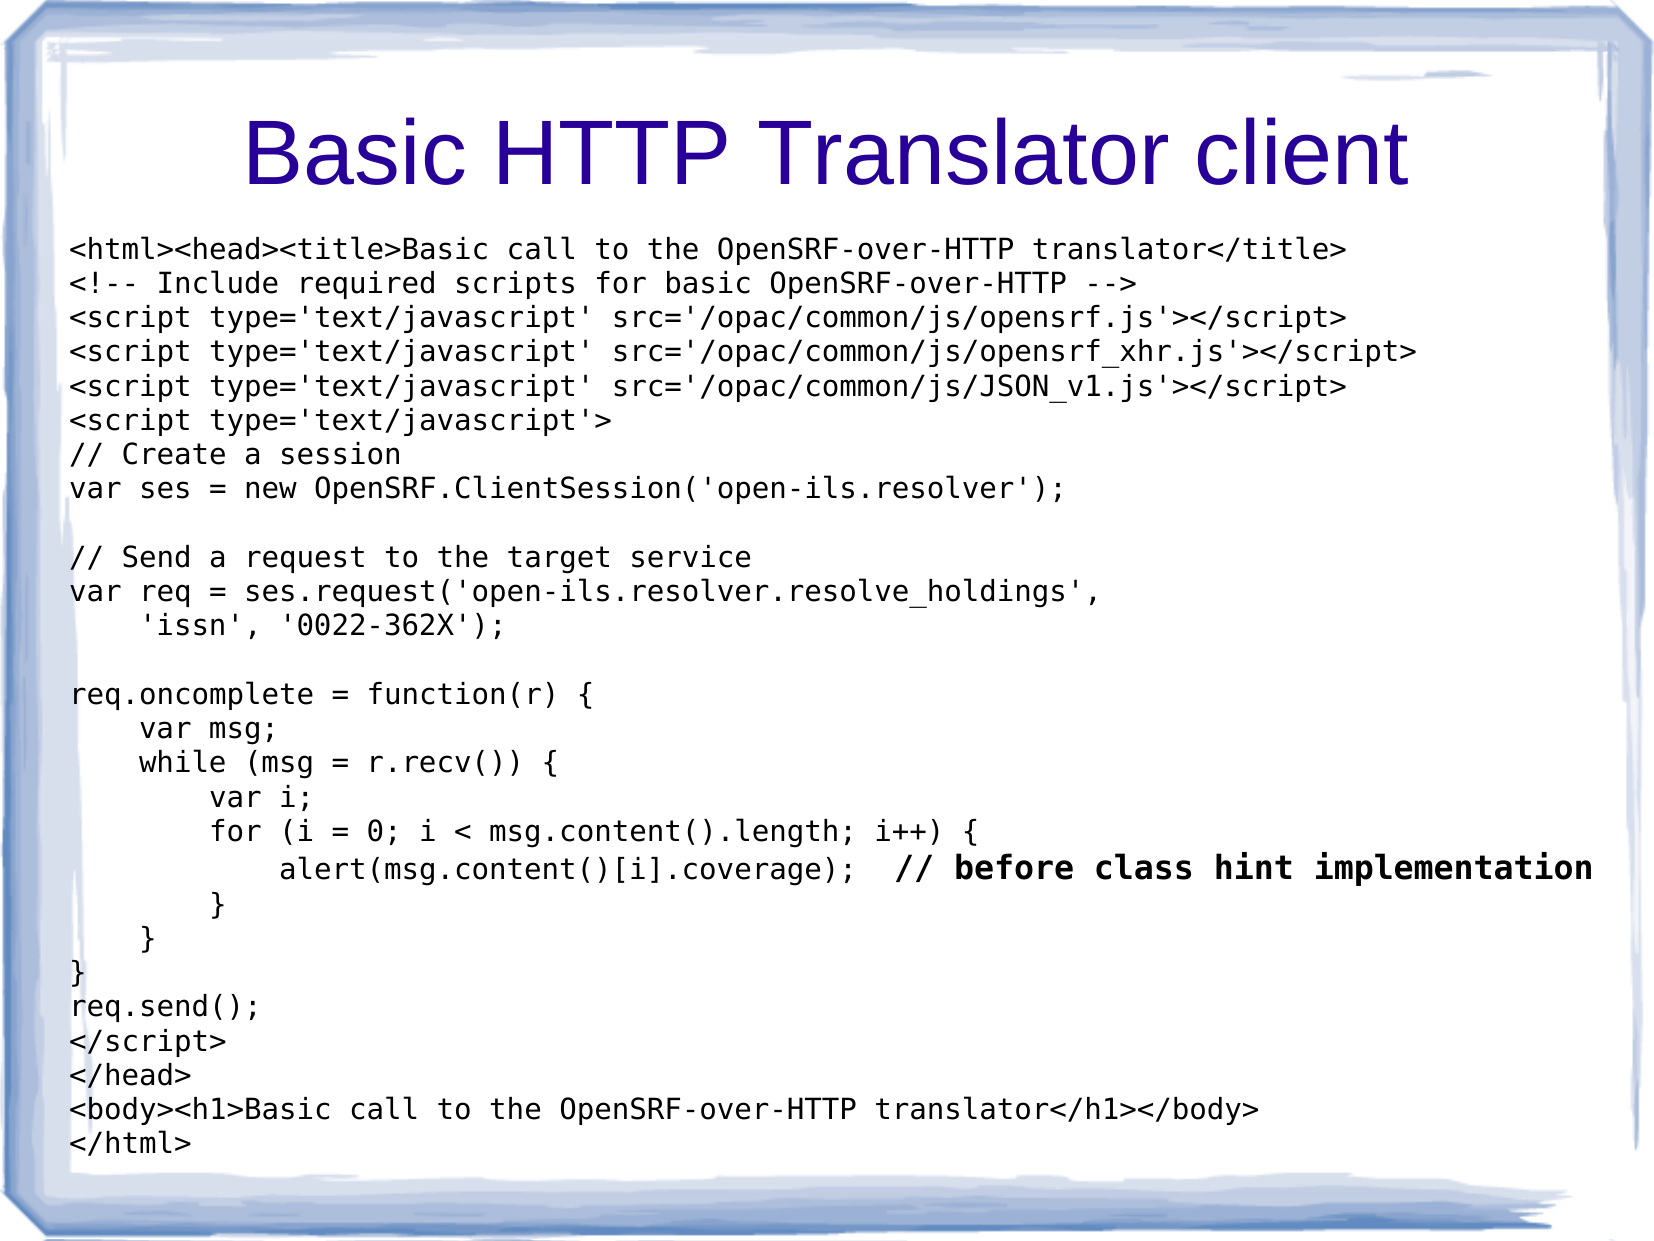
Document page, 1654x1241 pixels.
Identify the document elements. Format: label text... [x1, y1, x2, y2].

title Basic HTTP Translator client [82, 56, 1571, 224]
text_box <html><head><title>Basic call to the OpenSRF-over-HTTP translator</title> <!-- Include required scripts for basic OpenSRF-over-HTTP --> <script type='text/javascript' src='/opac/common/js/opensrf.js'></script> <script type='text/javascript' src='/opac/common/js/opensrf_xhr.js'></script> <script type='text/javascript' src='/opac/common/js/JSON_v1.js'></script> <script type='text/javascript'> // Create a session var ses = new OpenSRF.ClientSession('open-ils.resolver'); // Send a request to the target service var req = ses.request('open-ils.resolver.resolve_holdings', 'issn', '0022-362X'); req.oncomplete = function(r) { var msg; while (msg = r.recv()) { var i; for (i = 0; i < msg.content().length; i++) { alert(msg.content()[i].coverage); // before class hint implementation } } } req.send(); </script> </head> <body><h1>Basic call to the OpenSRF-over-HTTP translator</h1></body> </html> [54, 224, 1610, 1203]
picture [0, 0, 1654, 1241]
